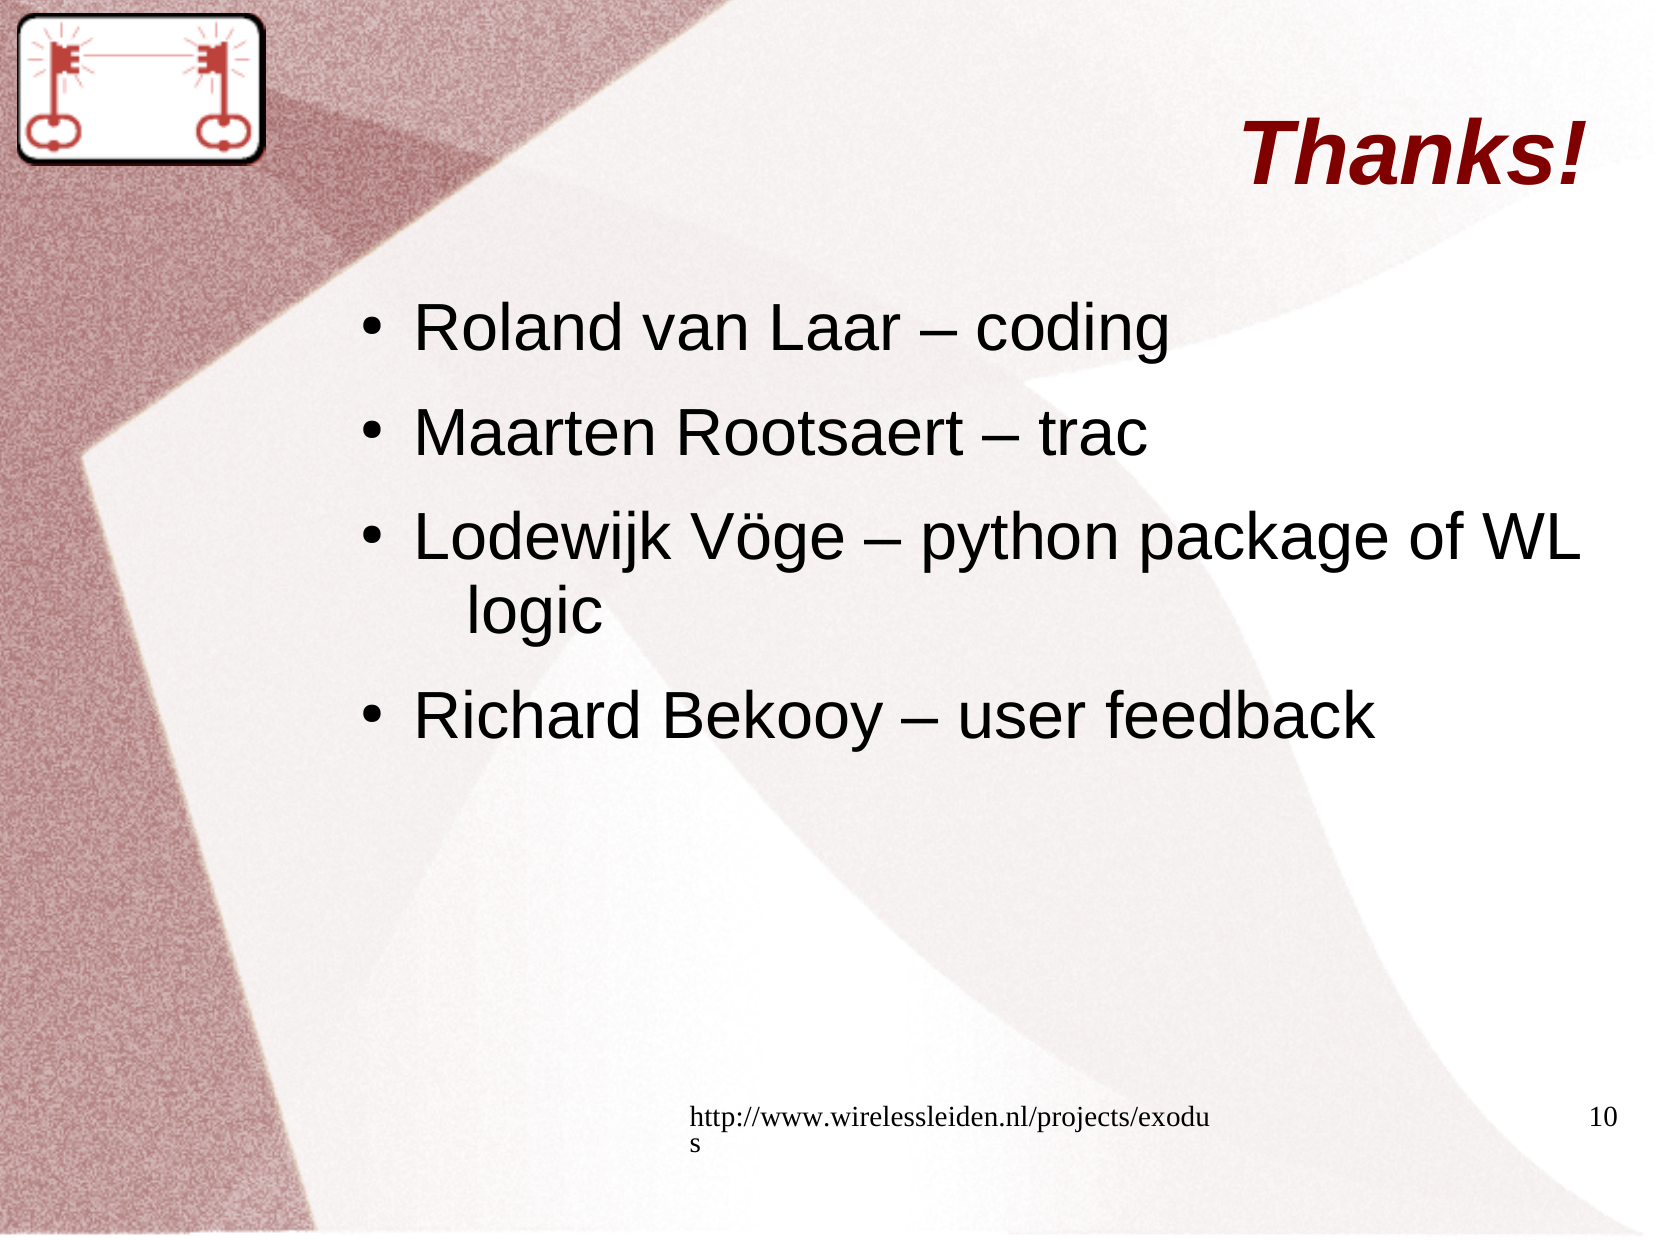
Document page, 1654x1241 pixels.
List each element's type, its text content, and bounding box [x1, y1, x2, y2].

list Roland van Laar – coding Maarten Rootsaert – trac Lodewijk Vöge – python package of WL logic Richard Bekooy – user feedback [324, 290, 1601, 901]
picture [0, 0, 1654, 1241]
title Thanks! [596, 56, 1607, 250]
